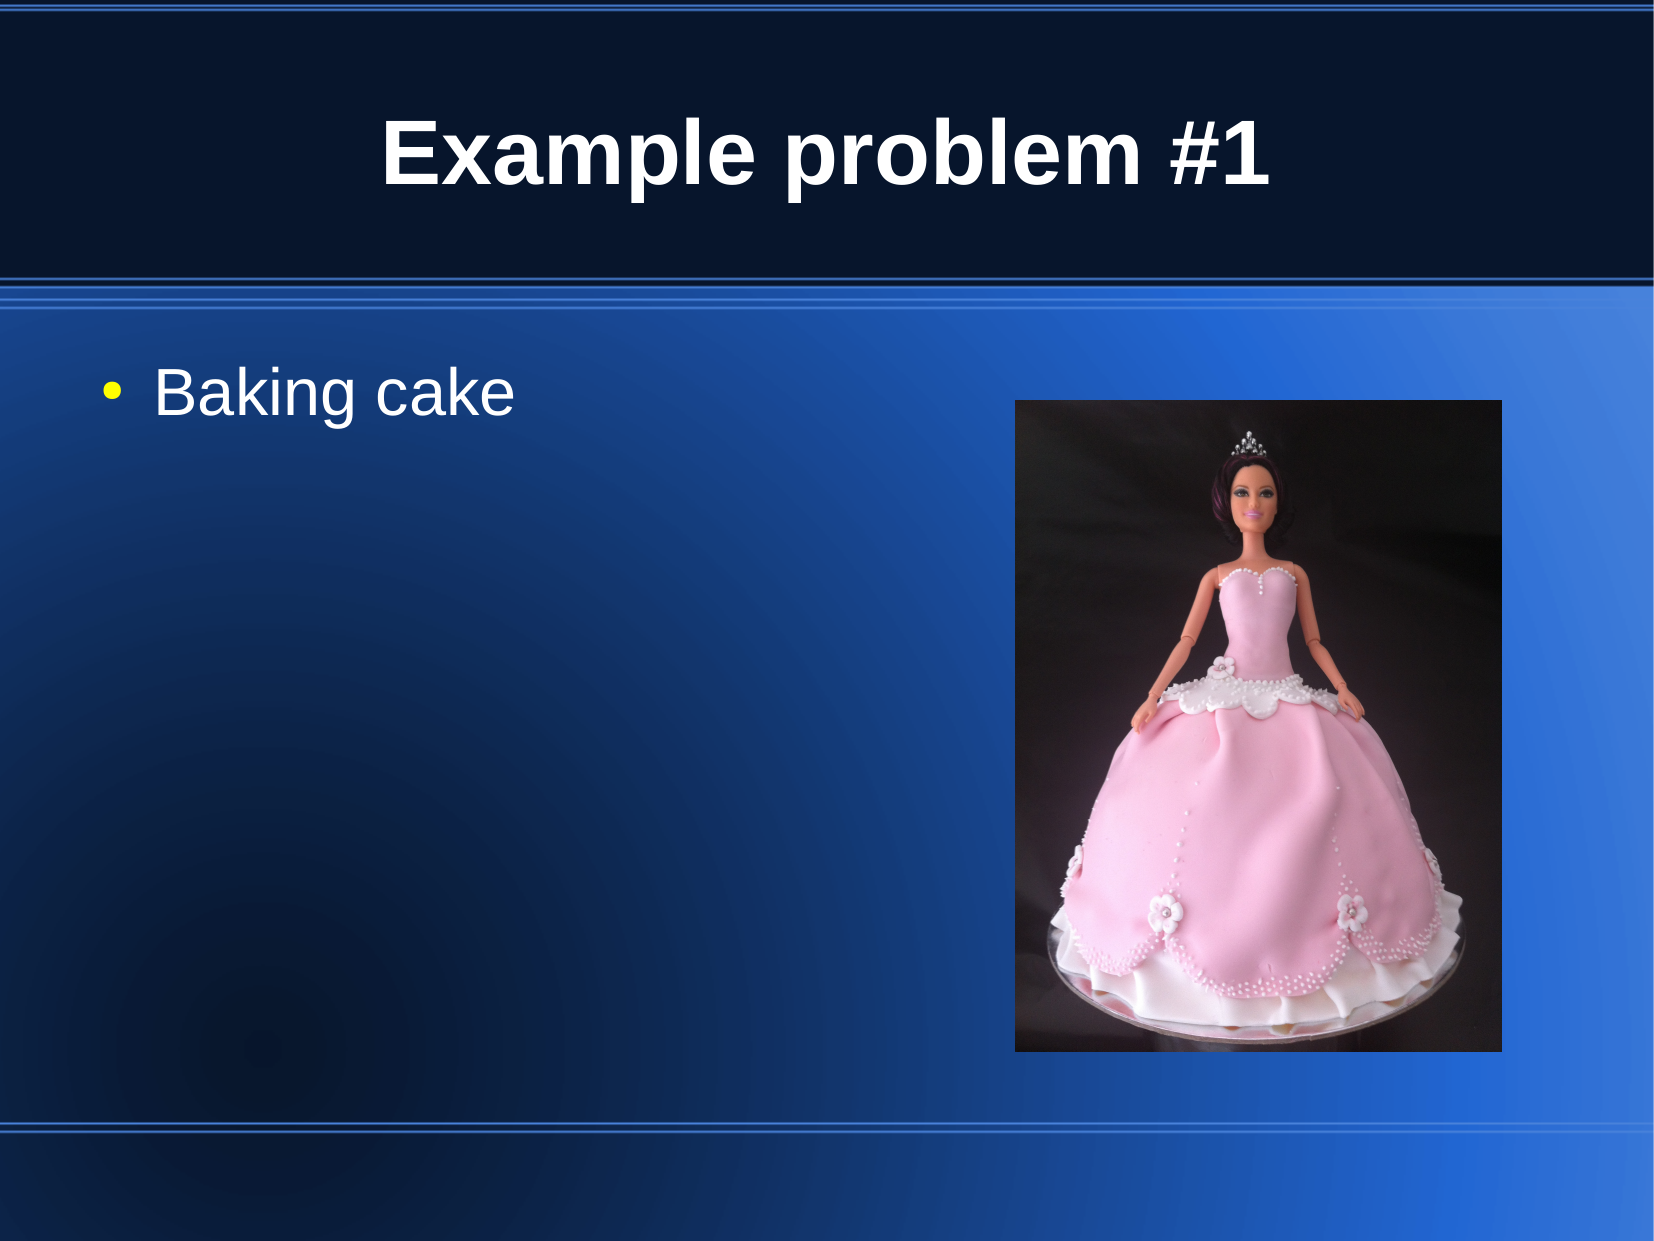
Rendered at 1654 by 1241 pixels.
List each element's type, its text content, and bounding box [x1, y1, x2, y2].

title Example problem #1 [82, 49, 1571, 257]
picture [0, 0, 1654, 1241]
list Baking cake [82, 355, 1571, 1075]
